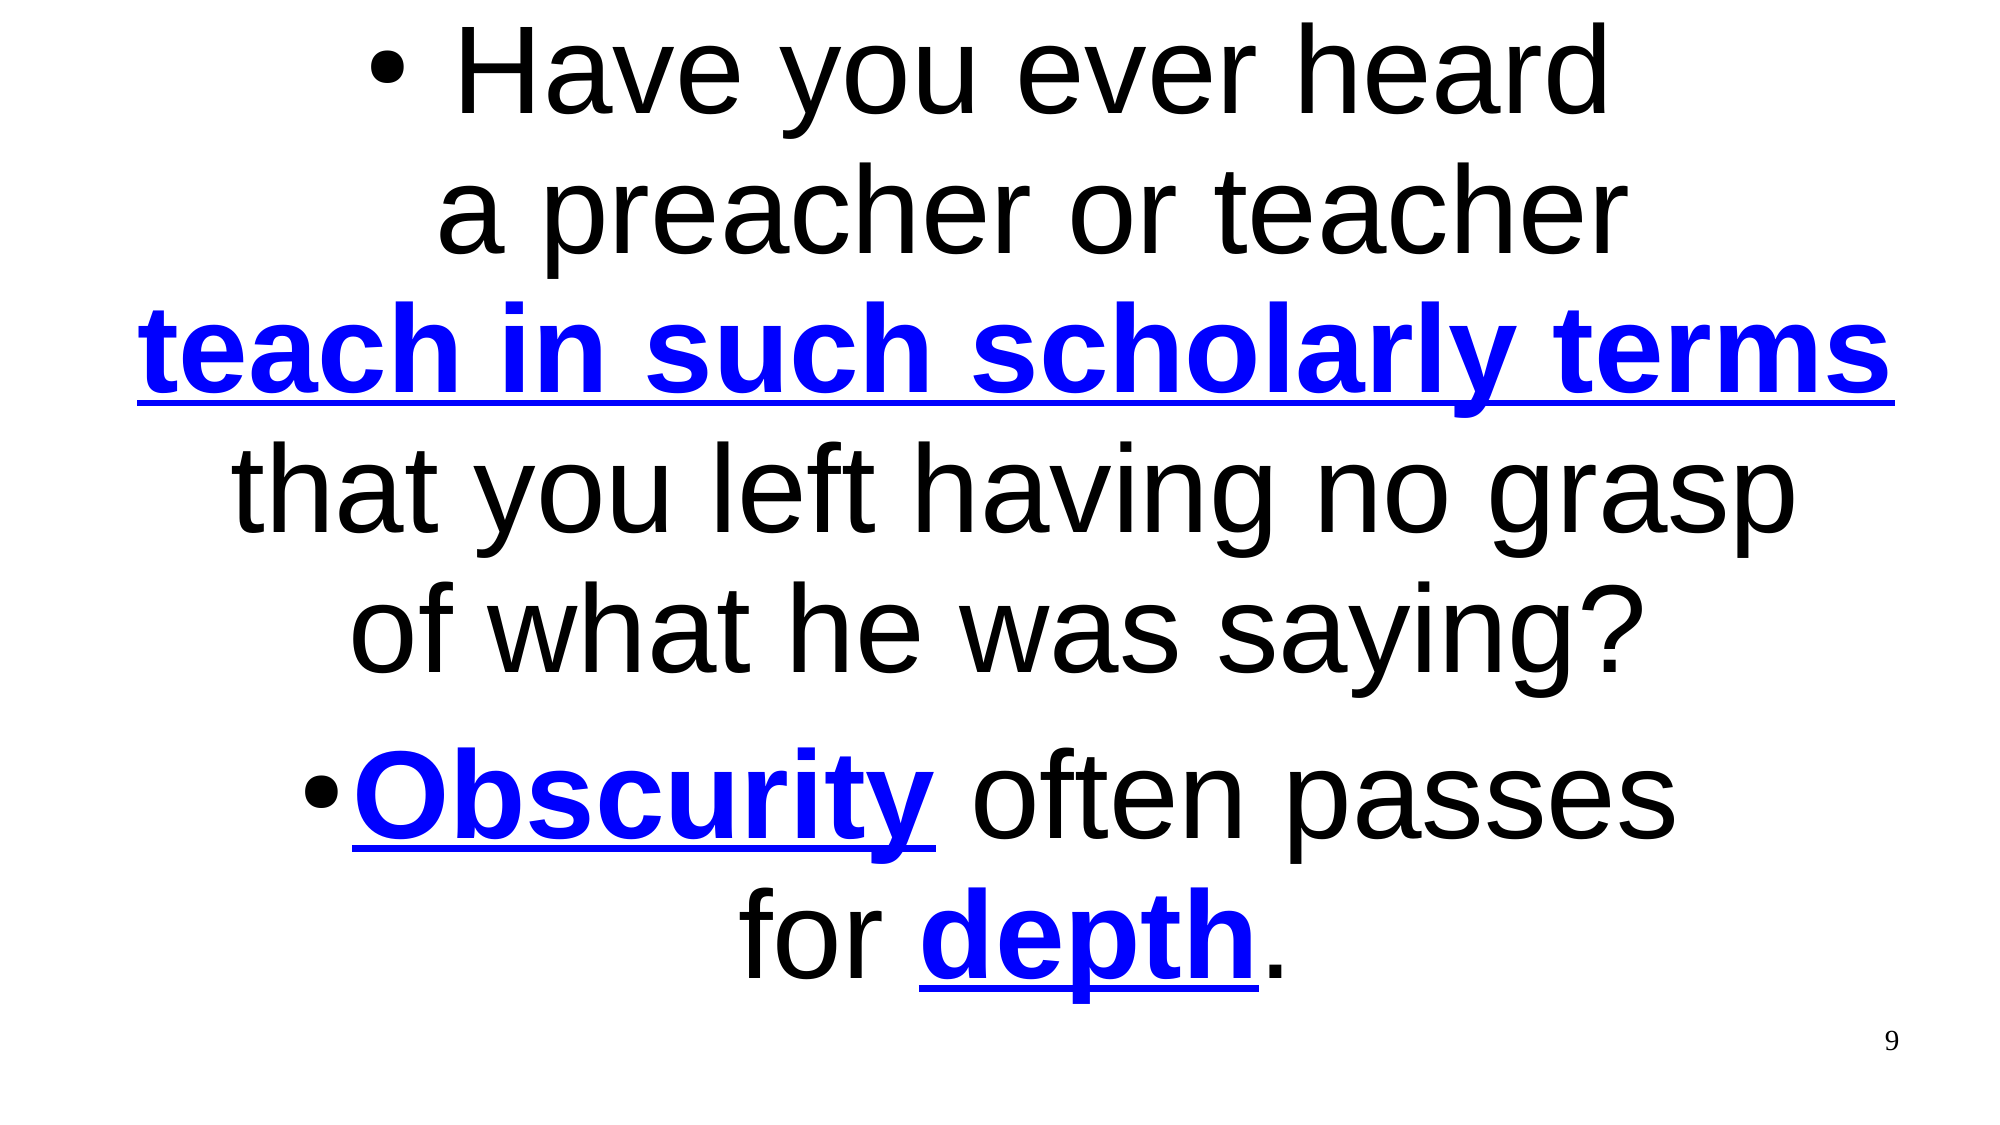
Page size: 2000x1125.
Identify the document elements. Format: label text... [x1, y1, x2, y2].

list Have you ever heard a preacher or teacher teach in such scholarly terms that you left having no grasp of what he was saying? Obscurity often passes for depth. [0, 0, 1996, 1123]
